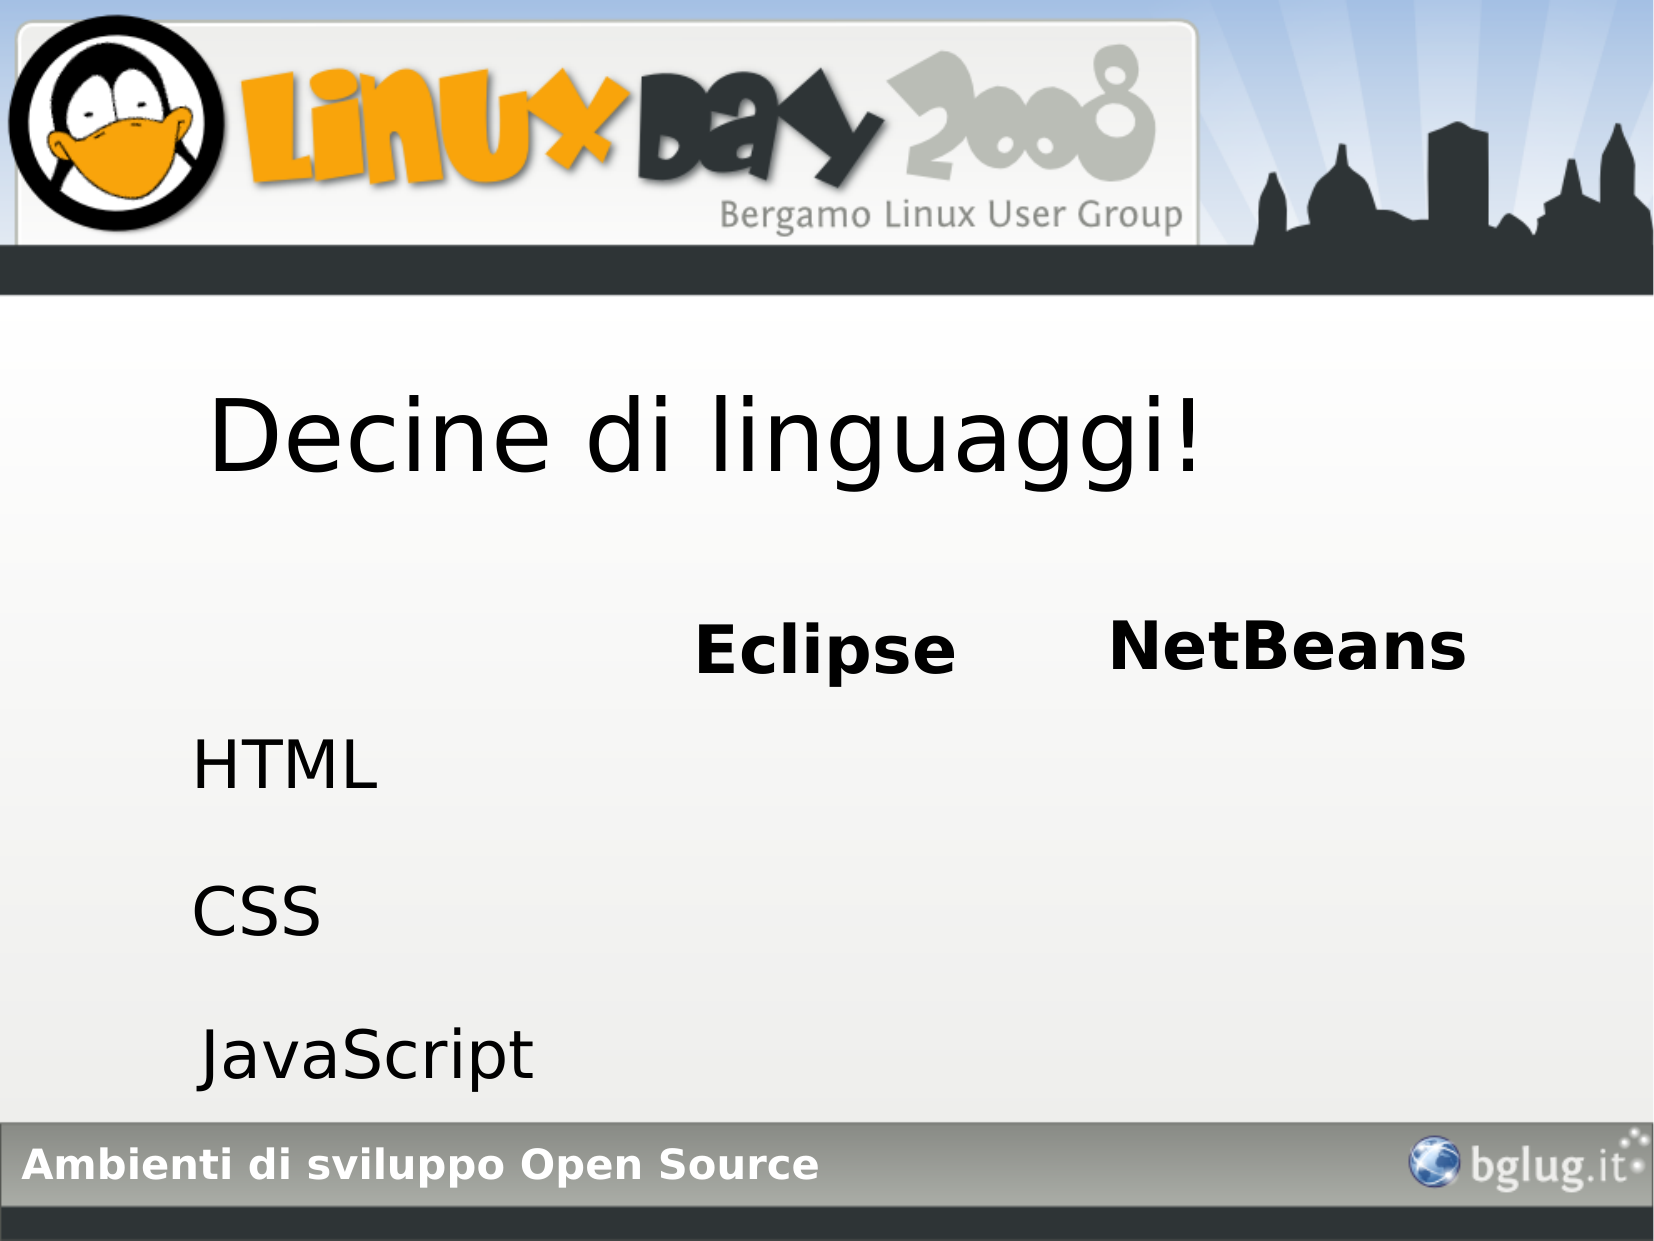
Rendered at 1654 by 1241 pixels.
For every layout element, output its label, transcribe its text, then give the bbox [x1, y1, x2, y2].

text_box Ambienti di sviluppo Open Source [6, 1133, 719, 1196]
text_box CSS [177, 826, 562, 917]
text_box HTML [177, 680, 562, 771]
text_box Eclipse [679, 565, 1113, 655]
text_box Decine di linguaggi! [191, 370, 1462, 498]
text_box JavaScript [185, 970, 680, 1060]
picture [0, 0, 1654, 1241]
text_box NetBeans [1092, 561, 1506, 651]
